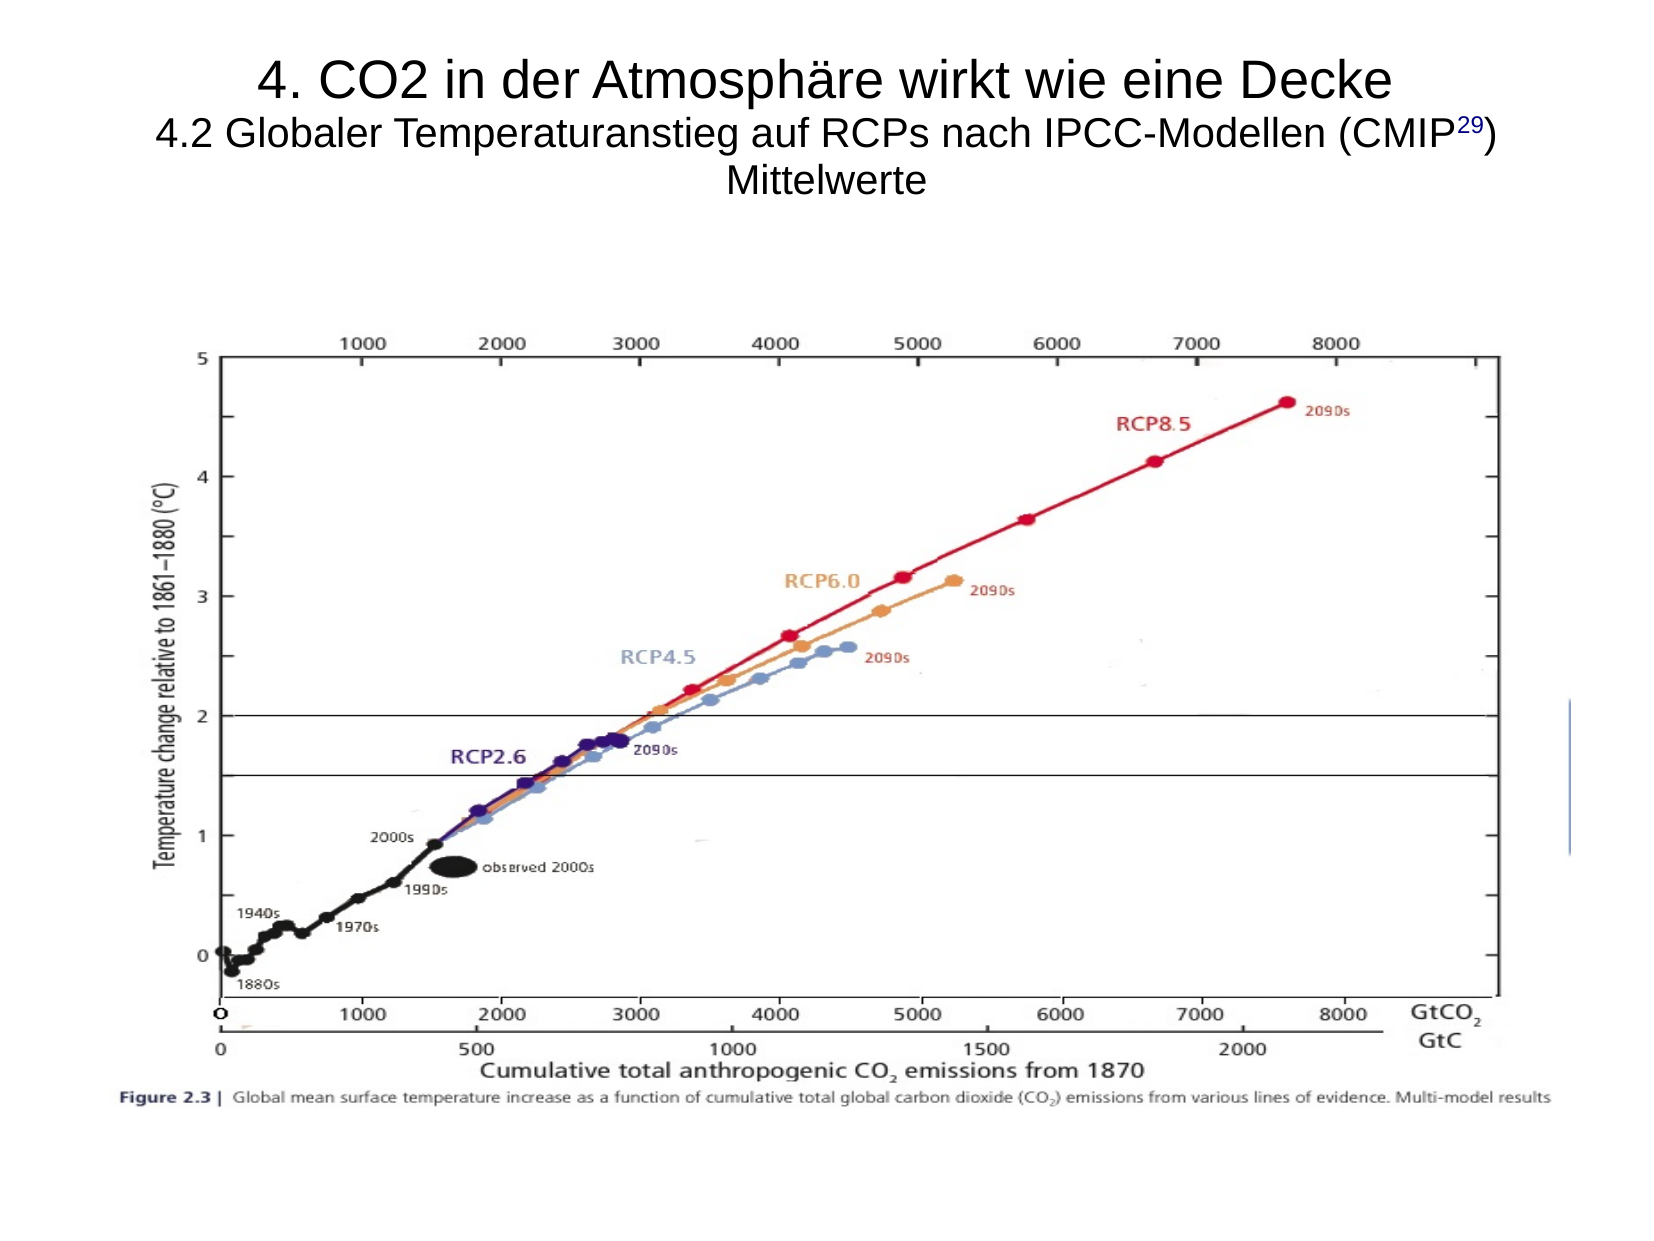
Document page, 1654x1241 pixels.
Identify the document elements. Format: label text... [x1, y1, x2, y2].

title 4. CO2 in der Atmosphäre wirkt wie eine Decke 4.2 Globaler Temperaturanstieg auf RCPs nach IPCC-Modellen (CMIP29) Mittelwerte [82, 49, 1571, 257]
picture [82, 290, 1571, 1109]
